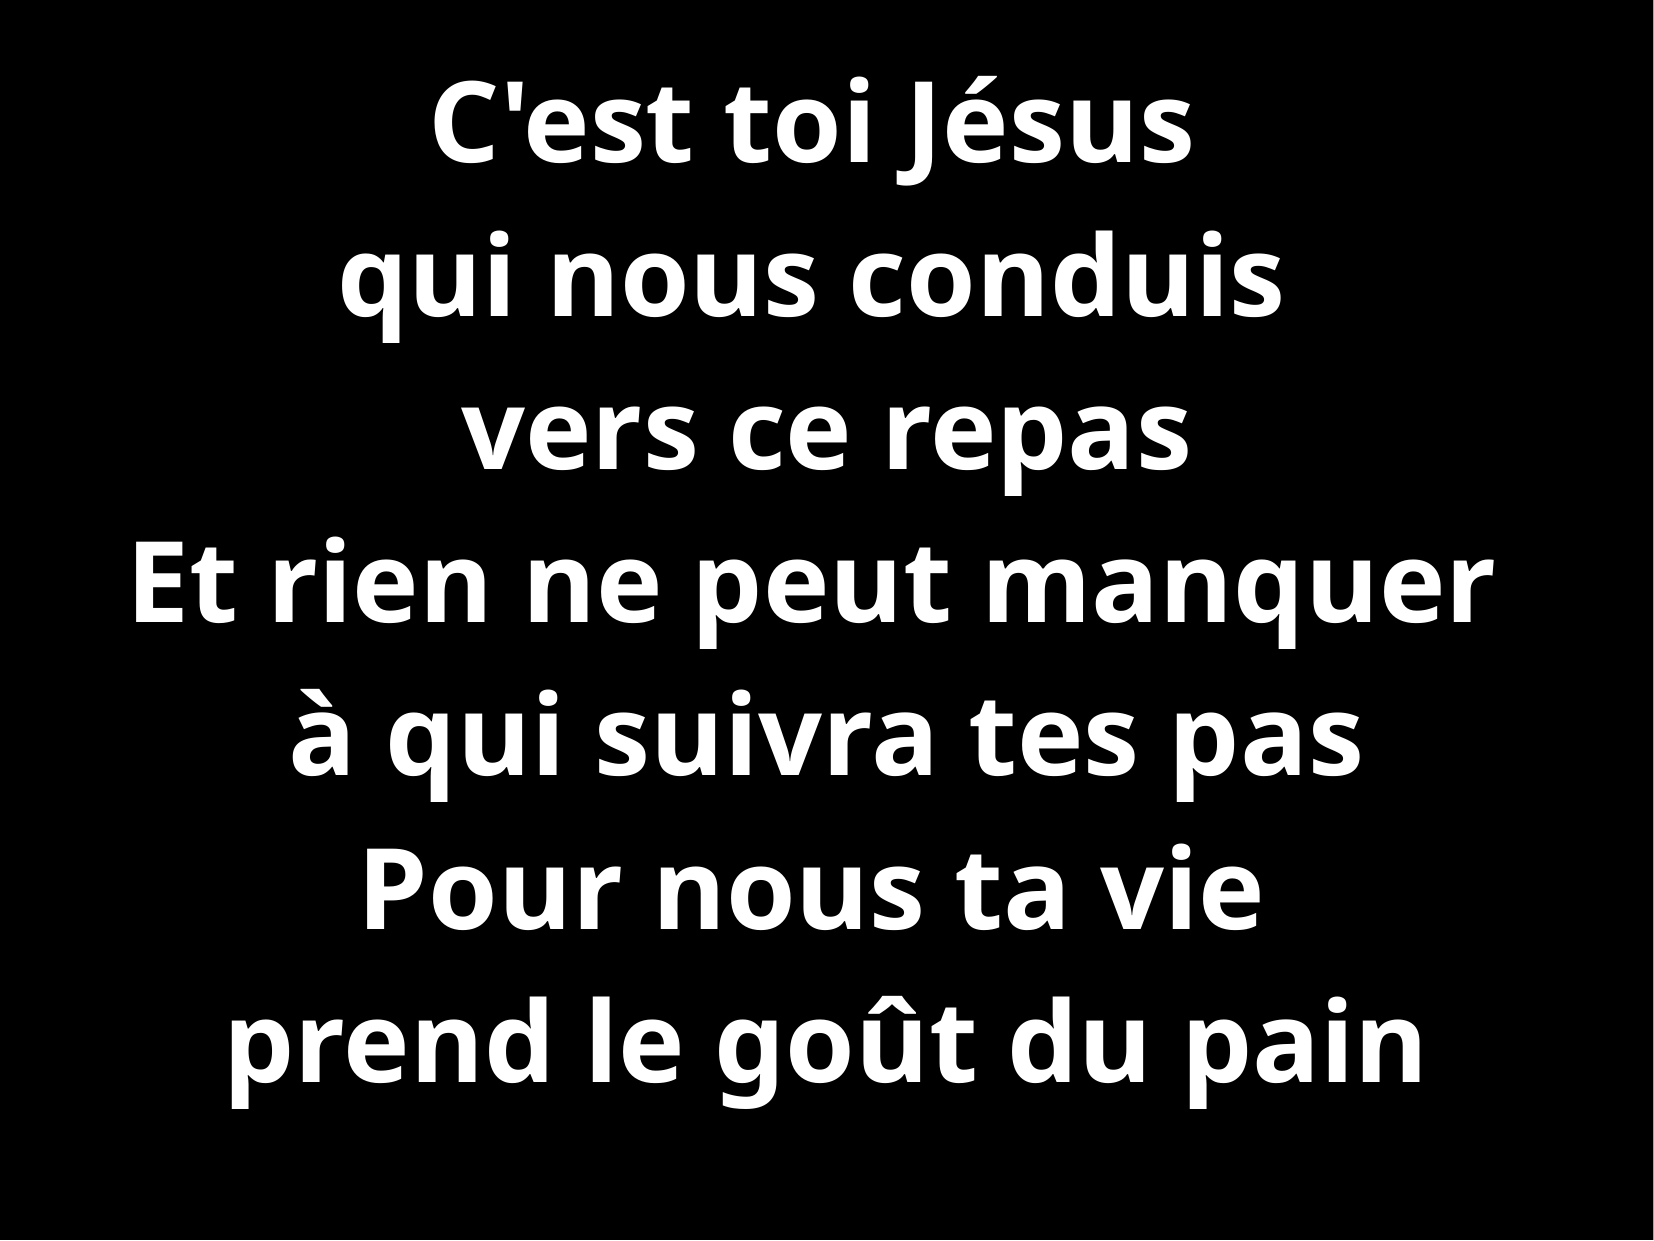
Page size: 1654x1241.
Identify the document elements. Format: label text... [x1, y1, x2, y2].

subtitle C'est toi Jésus qui nous conduis vers ce repas Et rien ne peut manquer à qui suivra tes pas Pour nous ta vie prend le goût du pain [82, 30, 1571, 1128]
